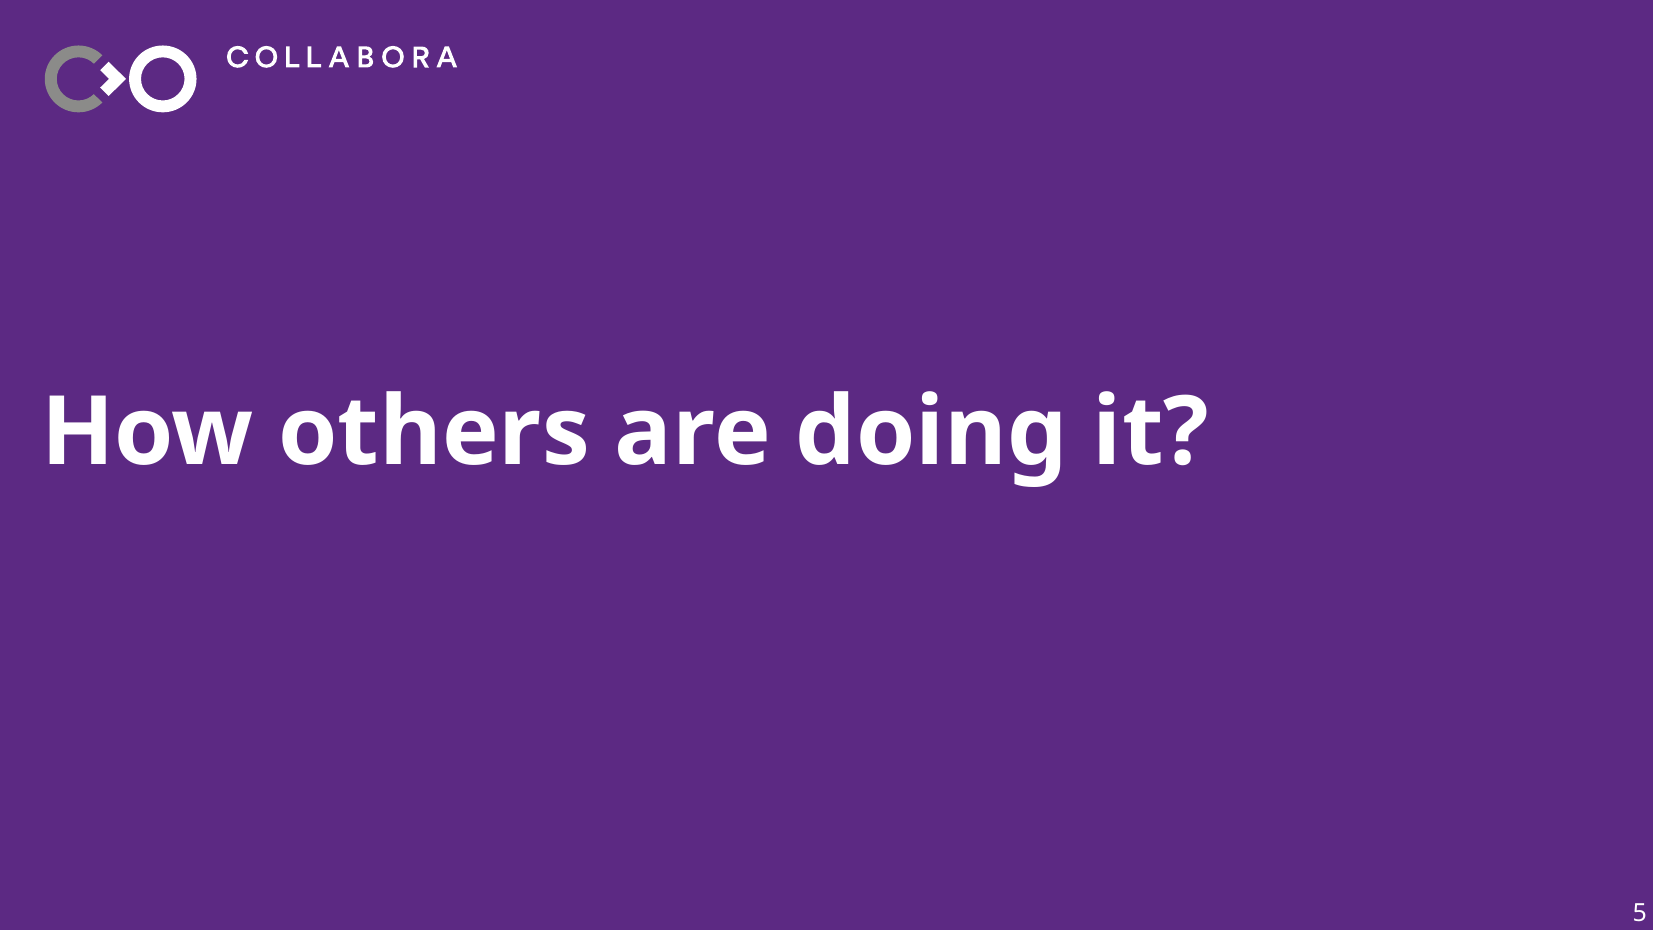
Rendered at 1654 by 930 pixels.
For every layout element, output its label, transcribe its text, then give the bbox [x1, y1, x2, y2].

title How others are doing it? [41, 315, 1529, 541]
